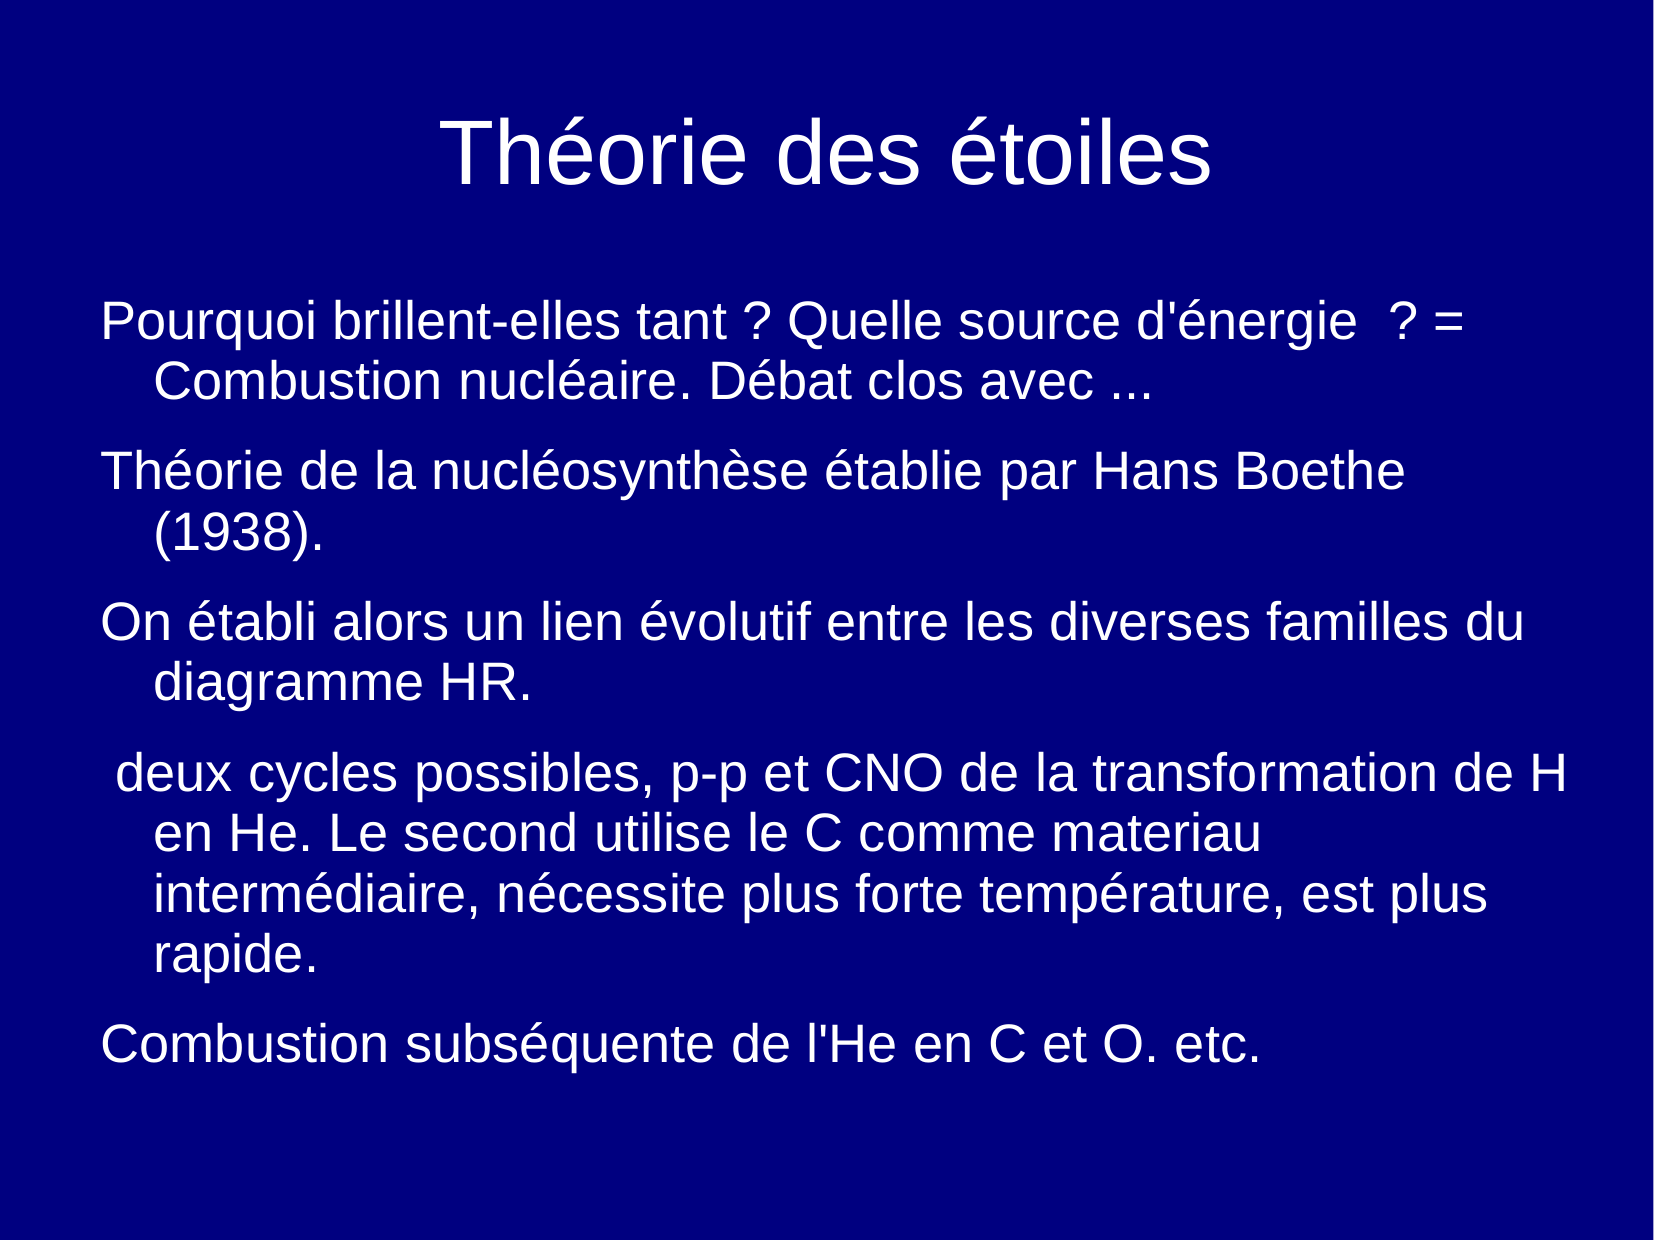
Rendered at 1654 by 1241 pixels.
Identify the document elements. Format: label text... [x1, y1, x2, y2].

list Pourquoi brillent-elles tant ? Quelle source d'énergie ? = Combustion nucléaire. Débat clos avec ... Théorie de la nucléosynthèse établie par Hans Boethe (1938). On établi alors un lien évolutif entre les diverses familles du diagramme HR. deux cycles possibles, p-p et CNO de la transformation de H en He. Le second utilise le C comme materiau intermédiaire, nécessite plus forte température, est plus rapide. Combustion subséquente de l'He en C et O. etc. [82, 290, 1571, 1109]
title Théorie des étoiles [82, 49, 1571, 257]
